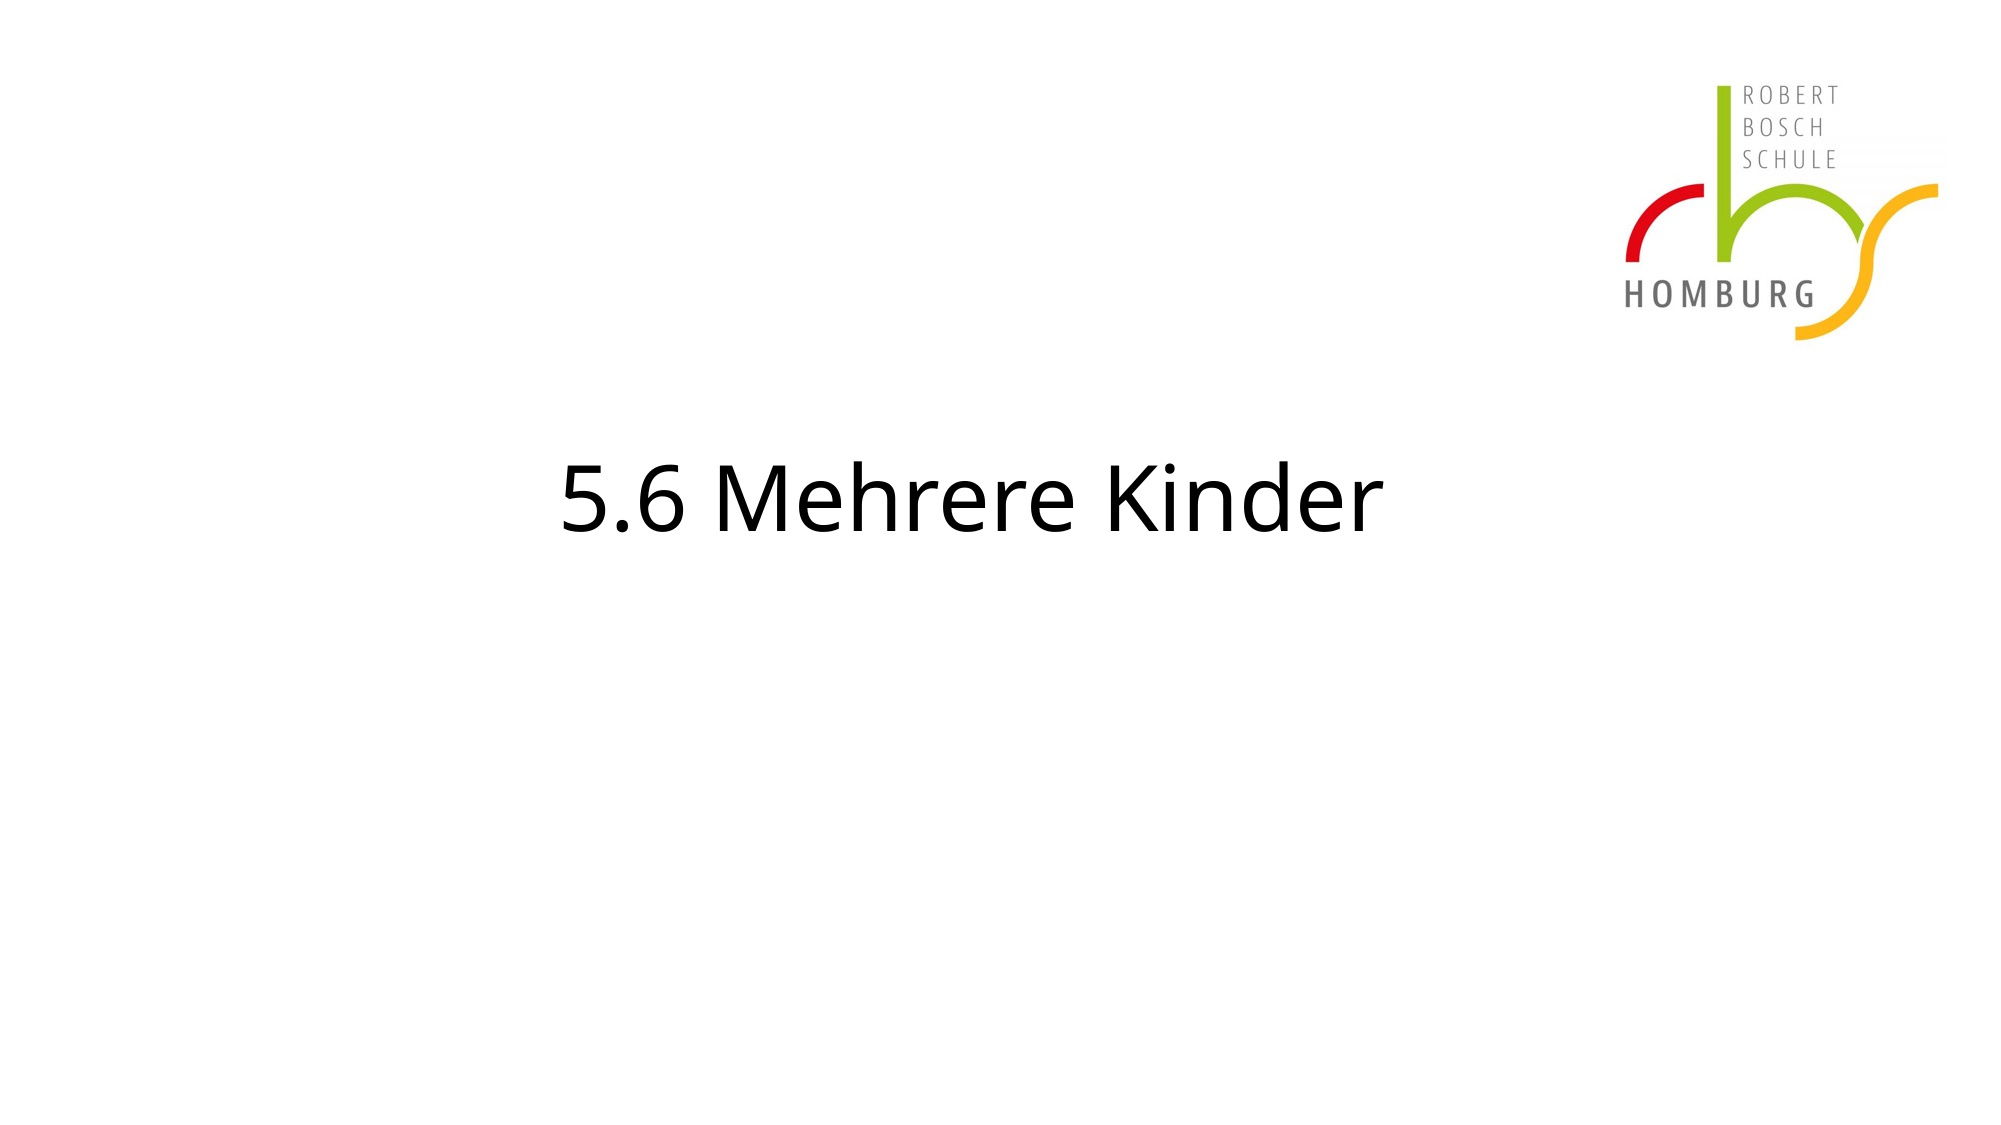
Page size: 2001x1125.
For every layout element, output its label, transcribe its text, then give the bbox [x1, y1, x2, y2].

text_box 5.6 Mehrere Kinder [222, 444, 1723, 837]
picture [1616, 47, 1948, 379]
